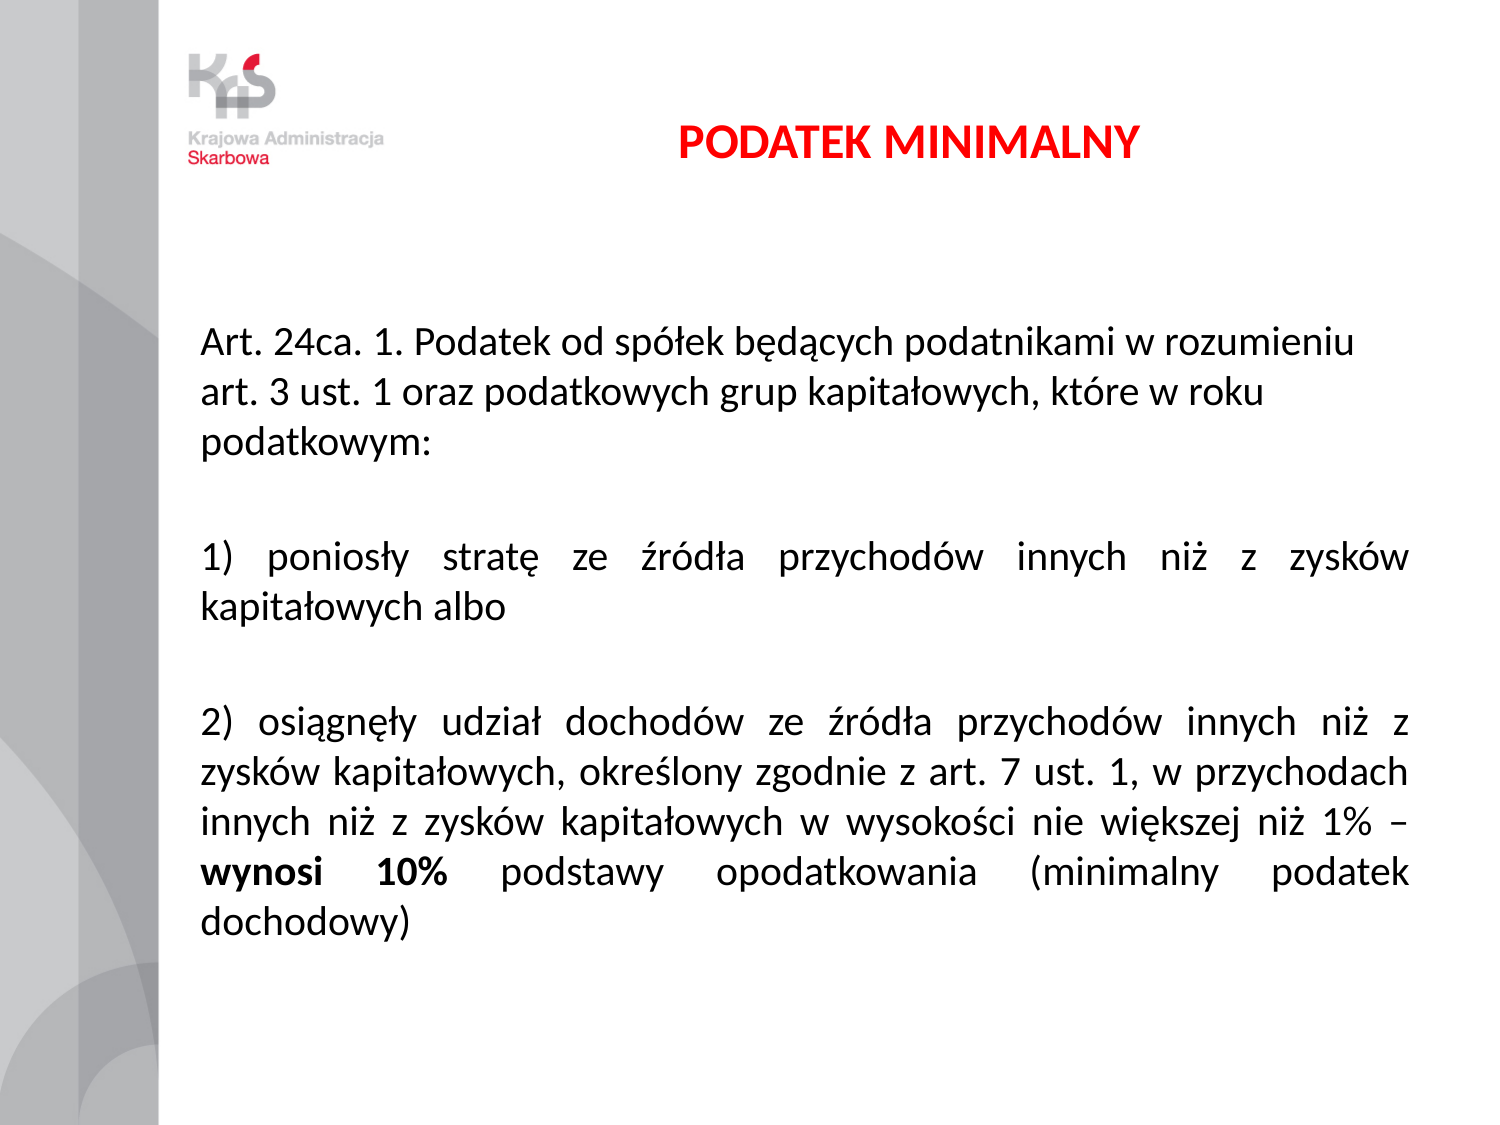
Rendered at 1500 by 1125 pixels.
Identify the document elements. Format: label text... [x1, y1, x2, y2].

list Art. 24ca. 1. Podatek od spółek będących podatnikami w rozumieniu art. 3 ust. 1 oraz podatkowych grup kapitałowych, które w roku podatkowym: 1) poniosły stratę ze źródła przychodów innych niż z zysków kapitałowych albo 2) osiągnęły udział dochodów ze źródła przychodów innych niż z zysków kapitałowych, określony zgodnie z art. 7 ust. 1, w przychodach innych niż z zysków kapitałowych w wysokości nie większej niż 1% – wynosi 10% podstawy opodatkowania (minimalny podatek dochodowy) [185, 220, 1425, 962]
picture [0, 0, 1500, 1125]
title PODATEK MINIMALNY [408, 45, 1425, 220]
